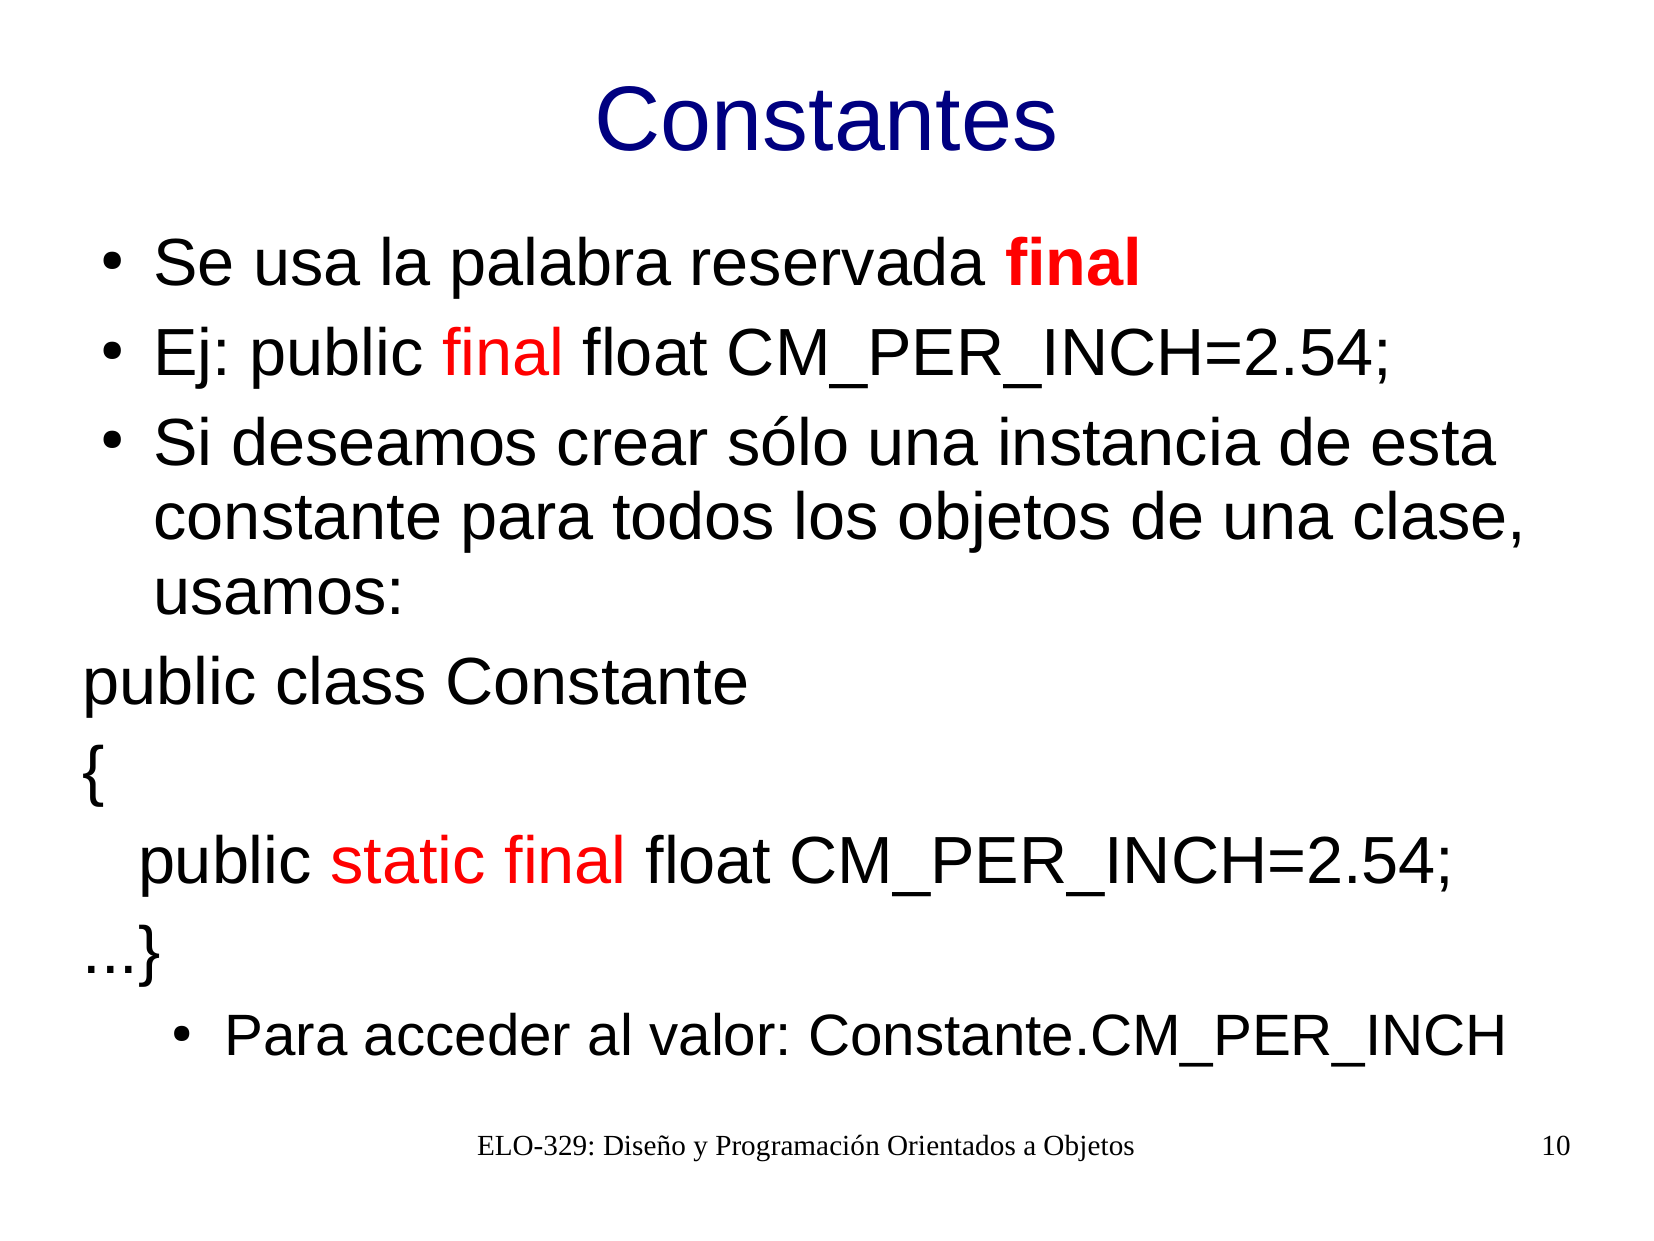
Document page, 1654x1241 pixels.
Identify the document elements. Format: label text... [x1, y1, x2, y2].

title Constantes [82, 56, 1571, 181]
list Se usa la palabra reservada final Ej: public final float CM_PER_INCH=2.54; Si deseamos crear sólo una instancia de esta constante para todos los objetos de una clase, usamos: public class Constante { public static final float CM_PER_INCH=2.54; ...} Para acceder al valor: Constante.CM_PER_INCH [82, 225, 1571, 1126]
